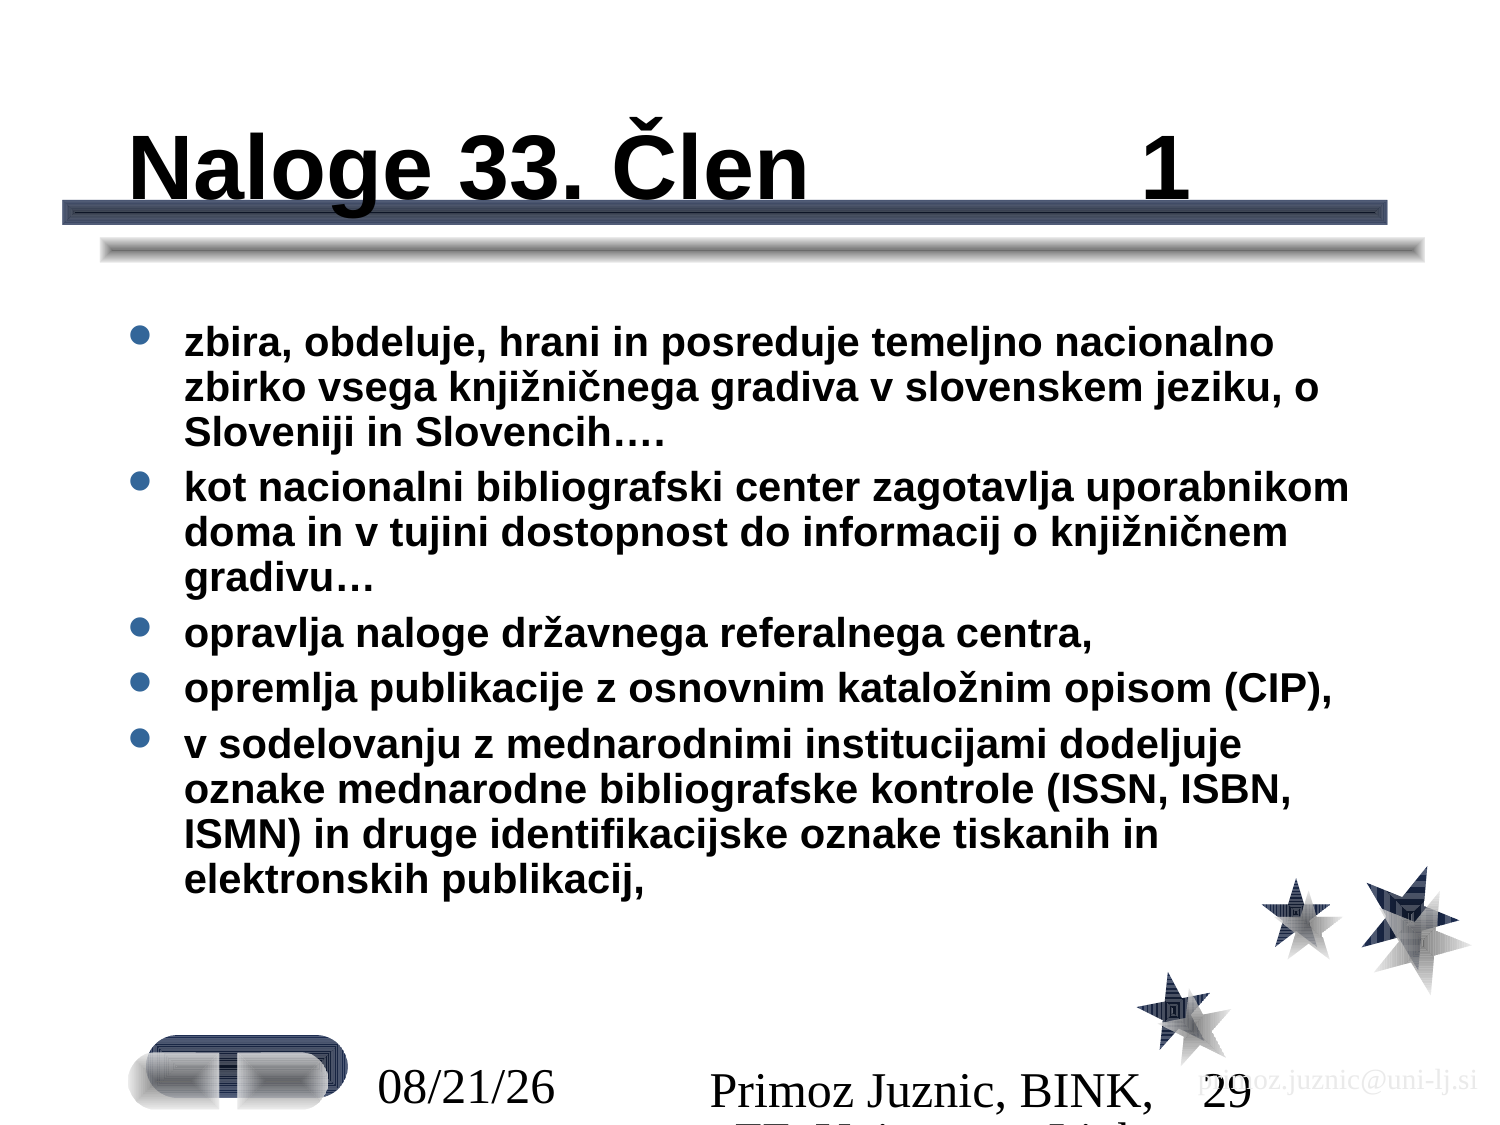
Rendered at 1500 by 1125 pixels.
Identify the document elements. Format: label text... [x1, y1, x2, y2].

title Naloge 33. Člen 1 [112, 37, 1388, 225]
list zbira, obdeluje, hrani in posreduje temeljno nacionalno zbirko vsega knjižničnega gradiva v slovenskem jeziku, o Sloveniji in Slovencih…. kot nacionalni bibliografski center zagotavlja uporabnikom doma in v tujini dostopnost do informacij o knjižničnem gradivu… opravlja naloge državnega referalnega centra, opremlja publikacije z osnovnim kataložnim opisom (CIP), v sodelovanju z mednarodnimi institucijami dodeljuje oznake mednarodne bibliografske kontrole (ISSN, ISBN, ISMN) in druge identifikacijske oznake tiskanih in elektronskih publikacij, [112, 312, 1388, 988]
